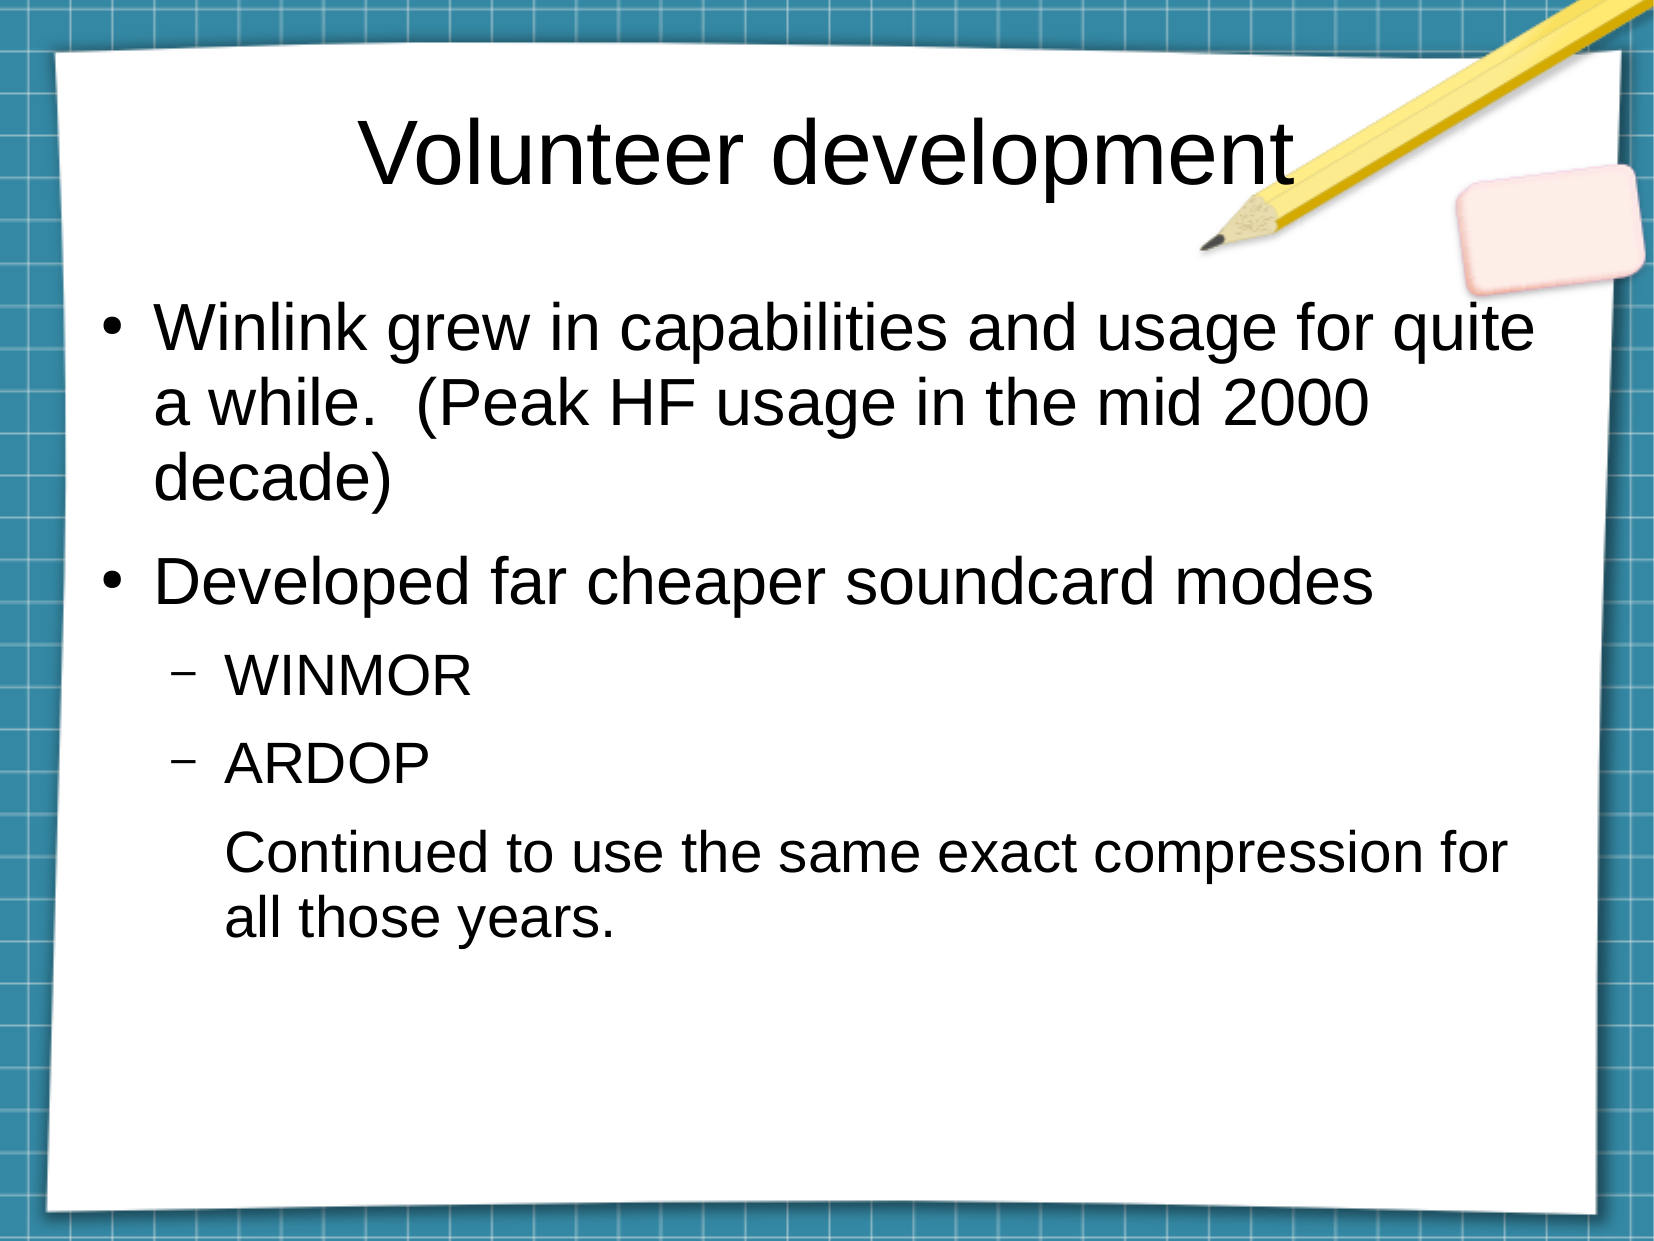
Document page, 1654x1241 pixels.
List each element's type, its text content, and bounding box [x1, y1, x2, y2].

list Winlink grew in capabilities and usage for quite a while. (Peak HF usage in the mid 2000 decade) Developed far cheaper soundcard modes WINMOR ARDOP Continued to use the same exact compression for all those years. [82, 290, 1571, 1010]
picture [0, 0, 1654, 1241]
title Volunteer development [82, 49, 1571, 257]
